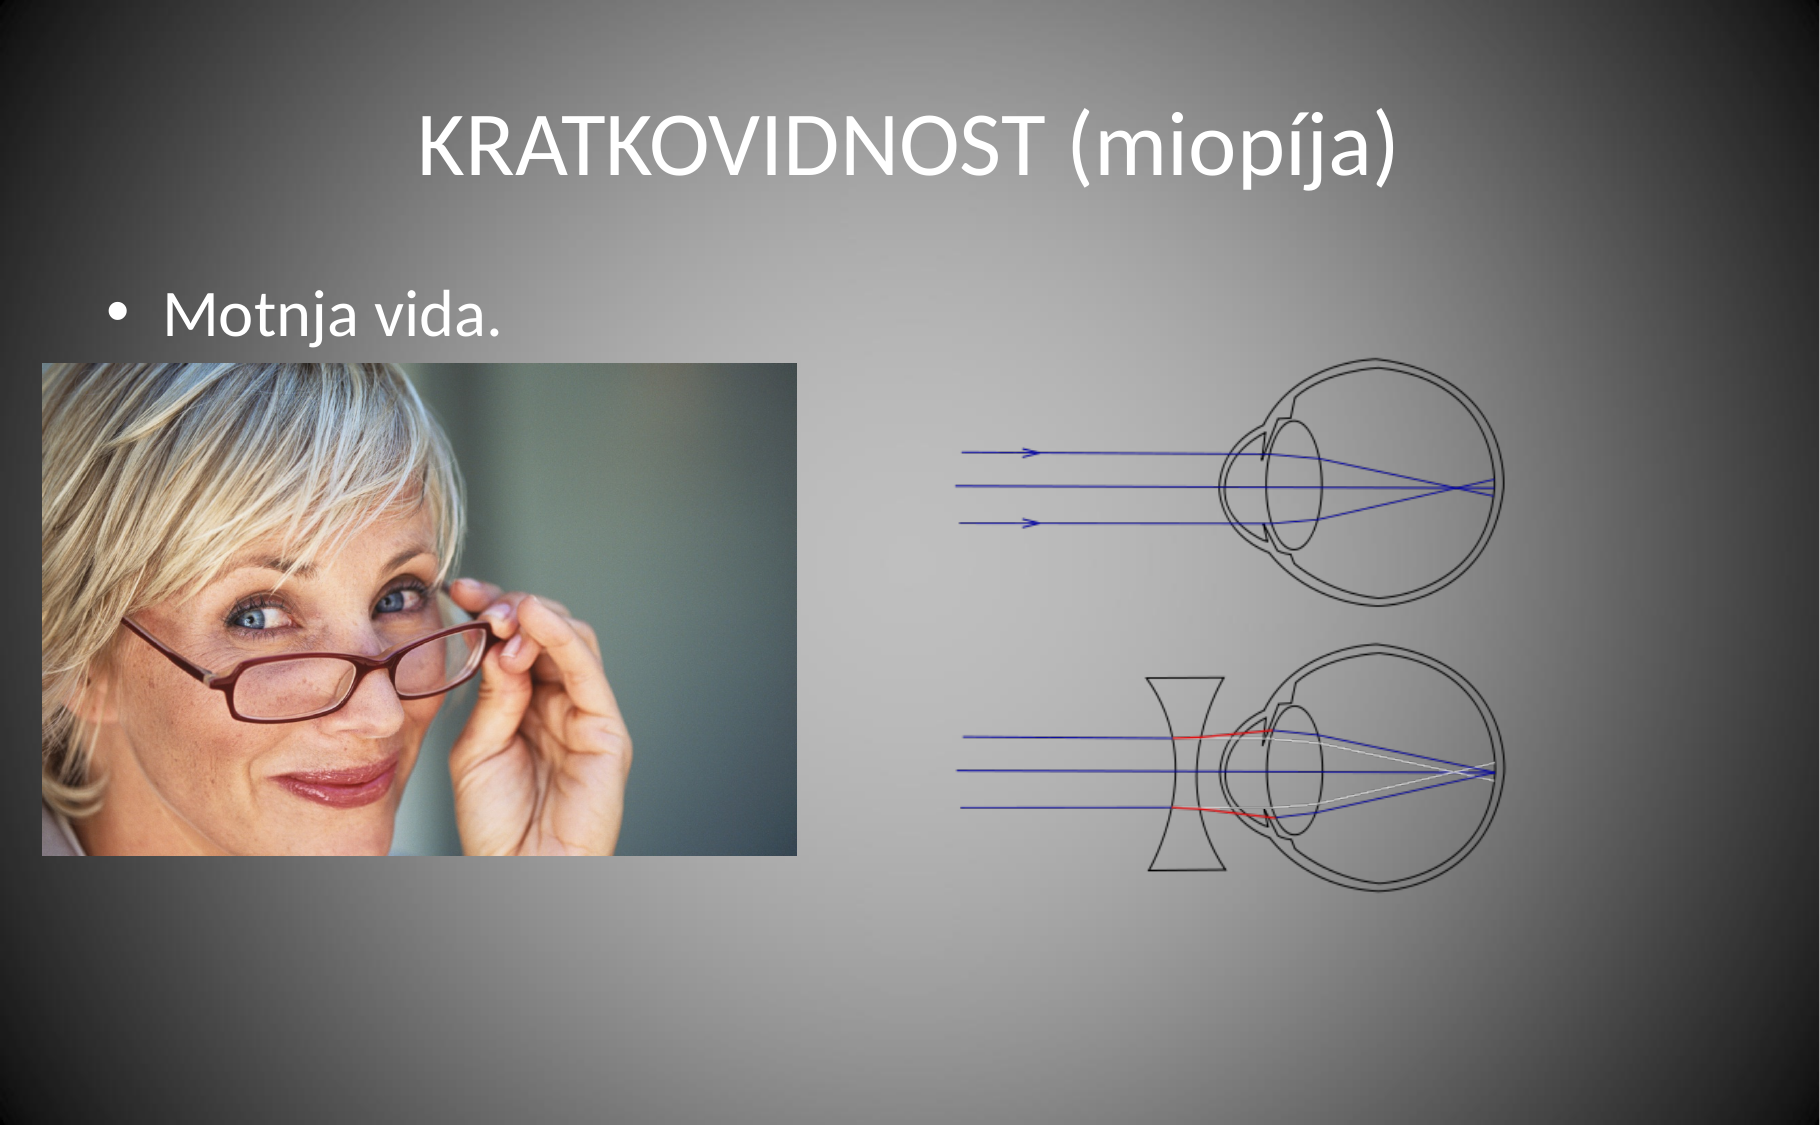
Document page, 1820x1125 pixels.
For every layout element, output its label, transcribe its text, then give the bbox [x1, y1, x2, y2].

picture [0, 0, 1820, 1125]
title KRATKOVIDNOST (miopíja) [90, 45, 1729, 233]
list Motnja vida. [90, 262, 1729, 1005]
